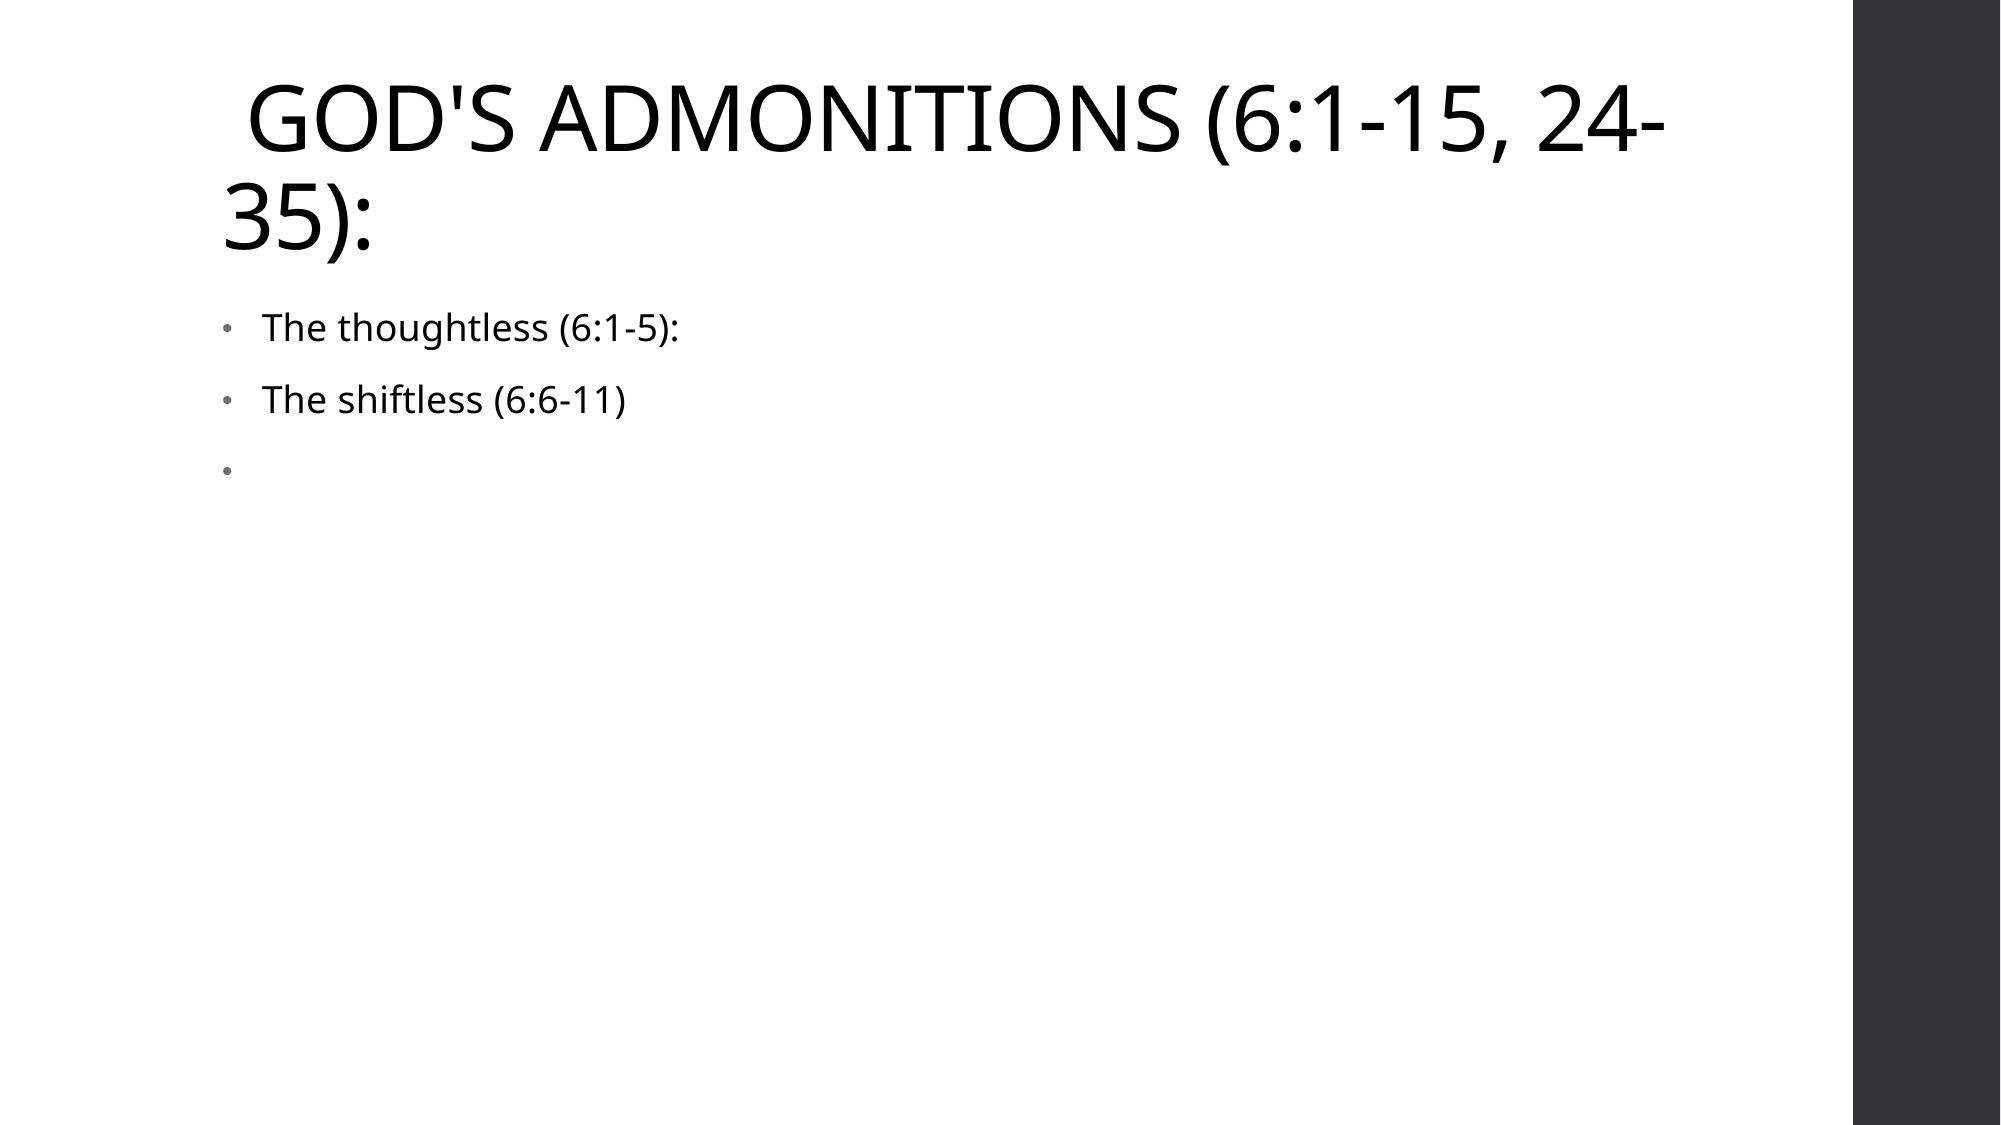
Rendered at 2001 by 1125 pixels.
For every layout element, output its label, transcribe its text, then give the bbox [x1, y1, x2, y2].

title GOD'S ADMONITIONS (6:1-15, 24-35): [206, 60, 1797, 278]
list The thoughtless (6:1-5): The shiftless (6:6-11) [206, 299, 1617, 1014]
